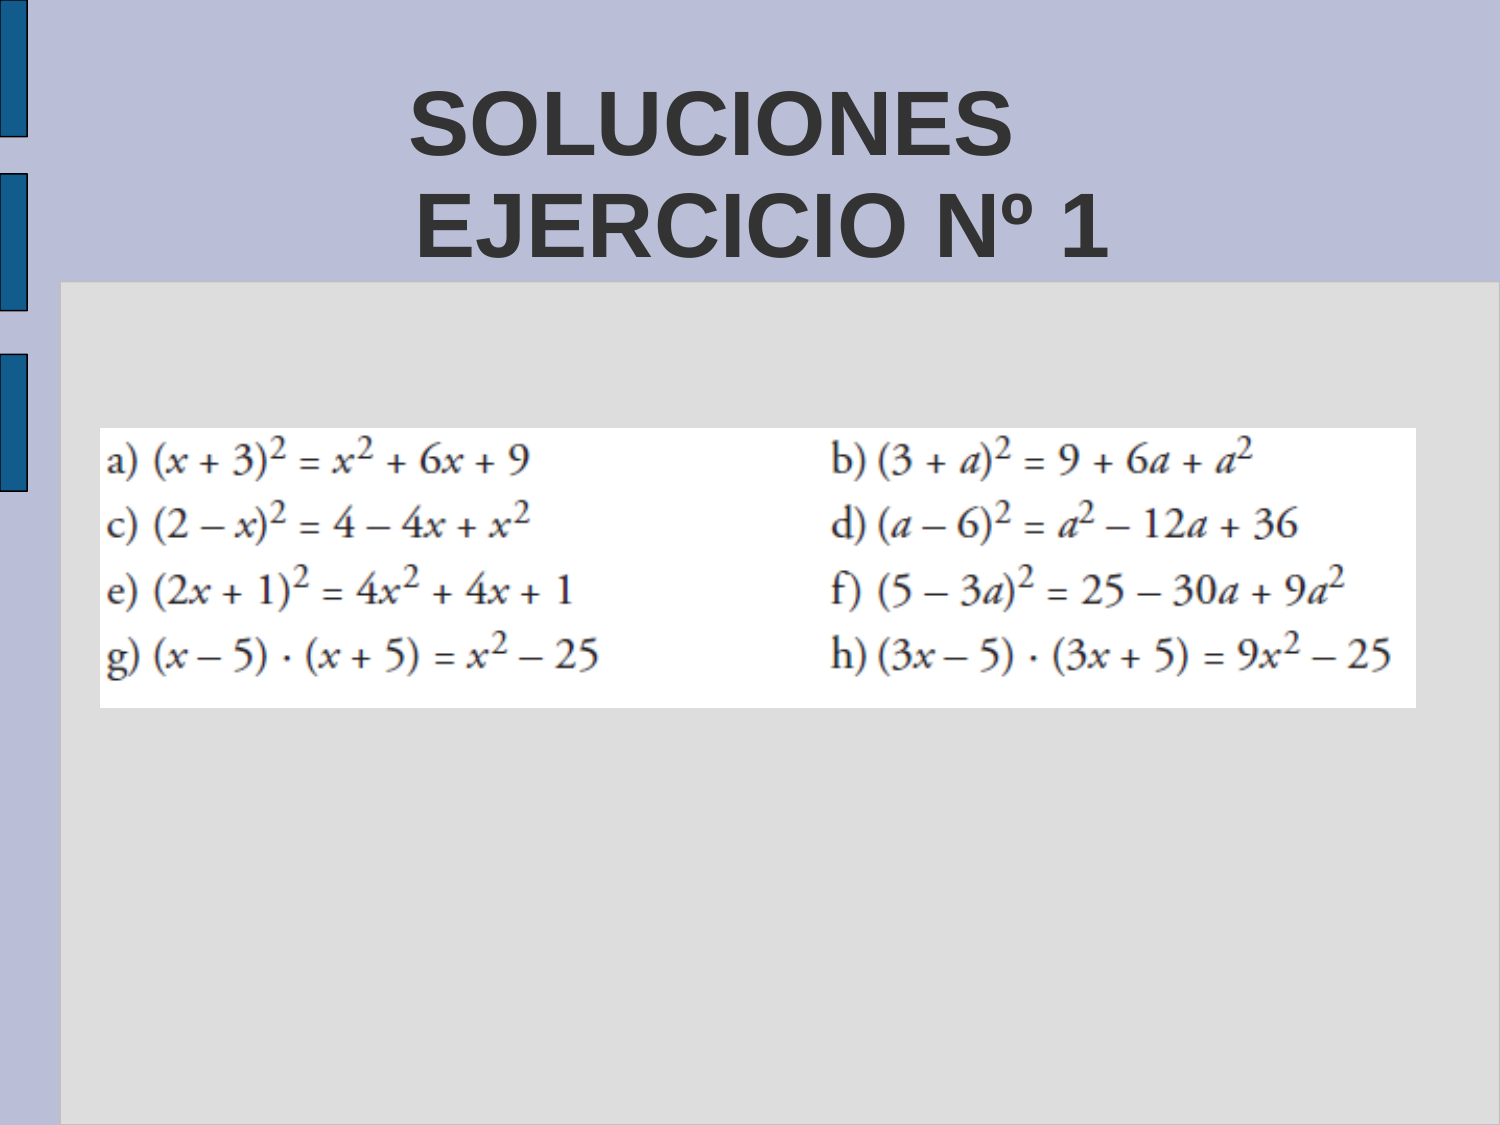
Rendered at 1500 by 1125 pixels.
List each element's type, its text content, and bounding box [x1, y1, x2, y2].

title SOLUCIONES EJERCICIO Nº 1 [110, 73, 1391, 279]
picture [100, 428, 1416, 708]
